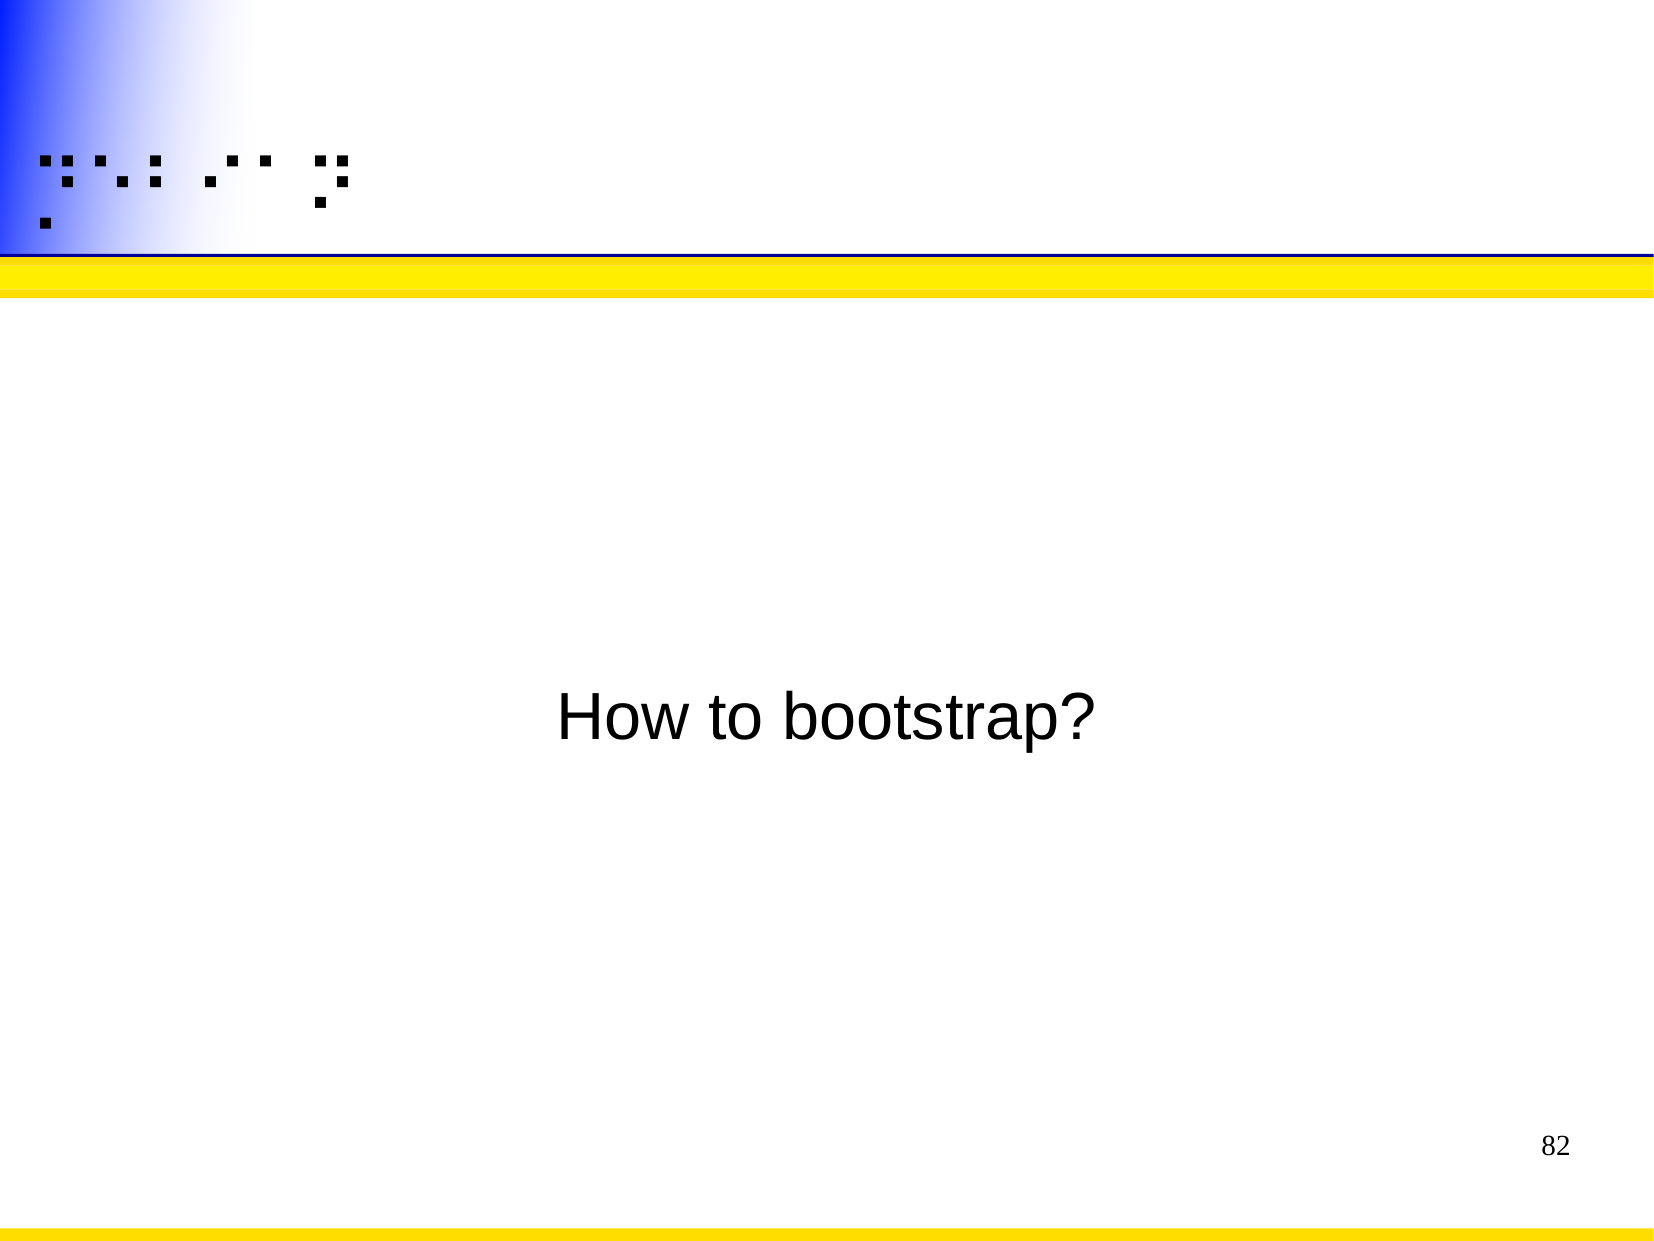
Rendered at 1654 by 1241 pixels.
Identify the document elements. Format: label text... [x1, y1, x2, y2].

subtitle How to bootstrap? [82, 314, 1571, 1119]
